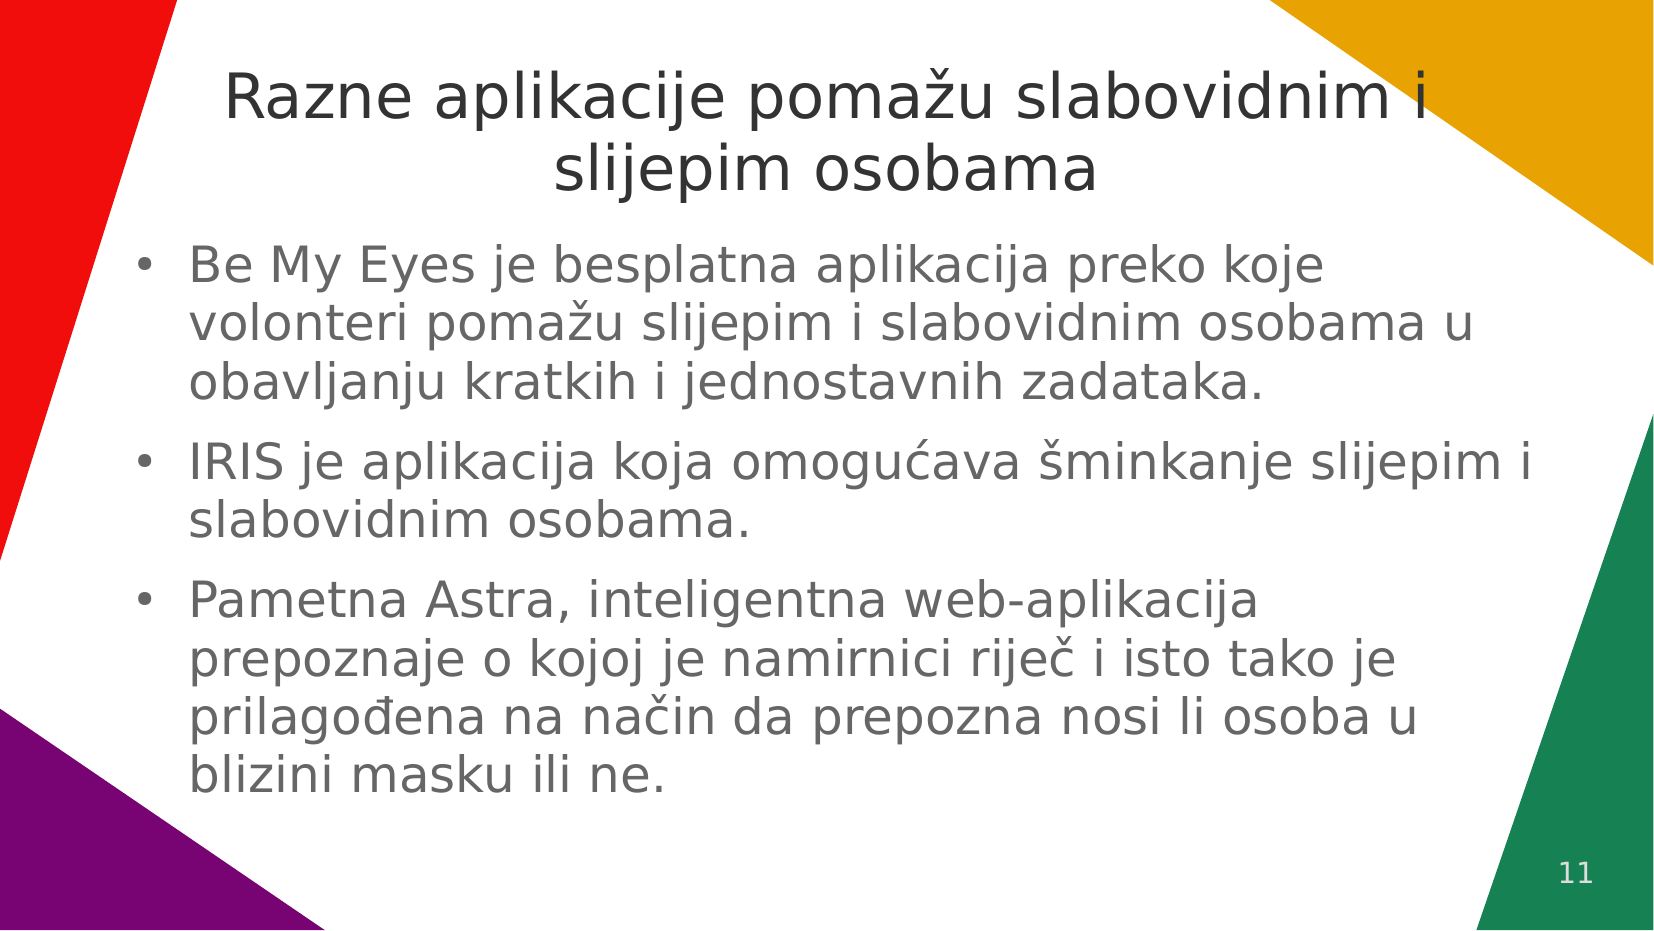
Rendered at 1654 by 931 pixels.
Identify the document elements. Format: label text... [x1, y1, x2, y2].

title Razne aplikacije pomažu slabovidnim i slijepim osobama [118, 59, 1536, 207]
list Be My Eyes je besplatna aplikacija preko koje volonteri pomažu slijepim i slabovidnim osobama u obavljanju kratkih i jednostavnih zadataka. IRIS je aplikacija koja omogućava šminkanje slijepim i slabovidnim osobama. Pametna Astra, inteligentna web-aplikacija prepoznaje o kojoj je namirnici riječ i isto tako je prilagođena na način da prepozna nosi li osoba u blizini masku ili ne. [118, 236, 1536, 827]
